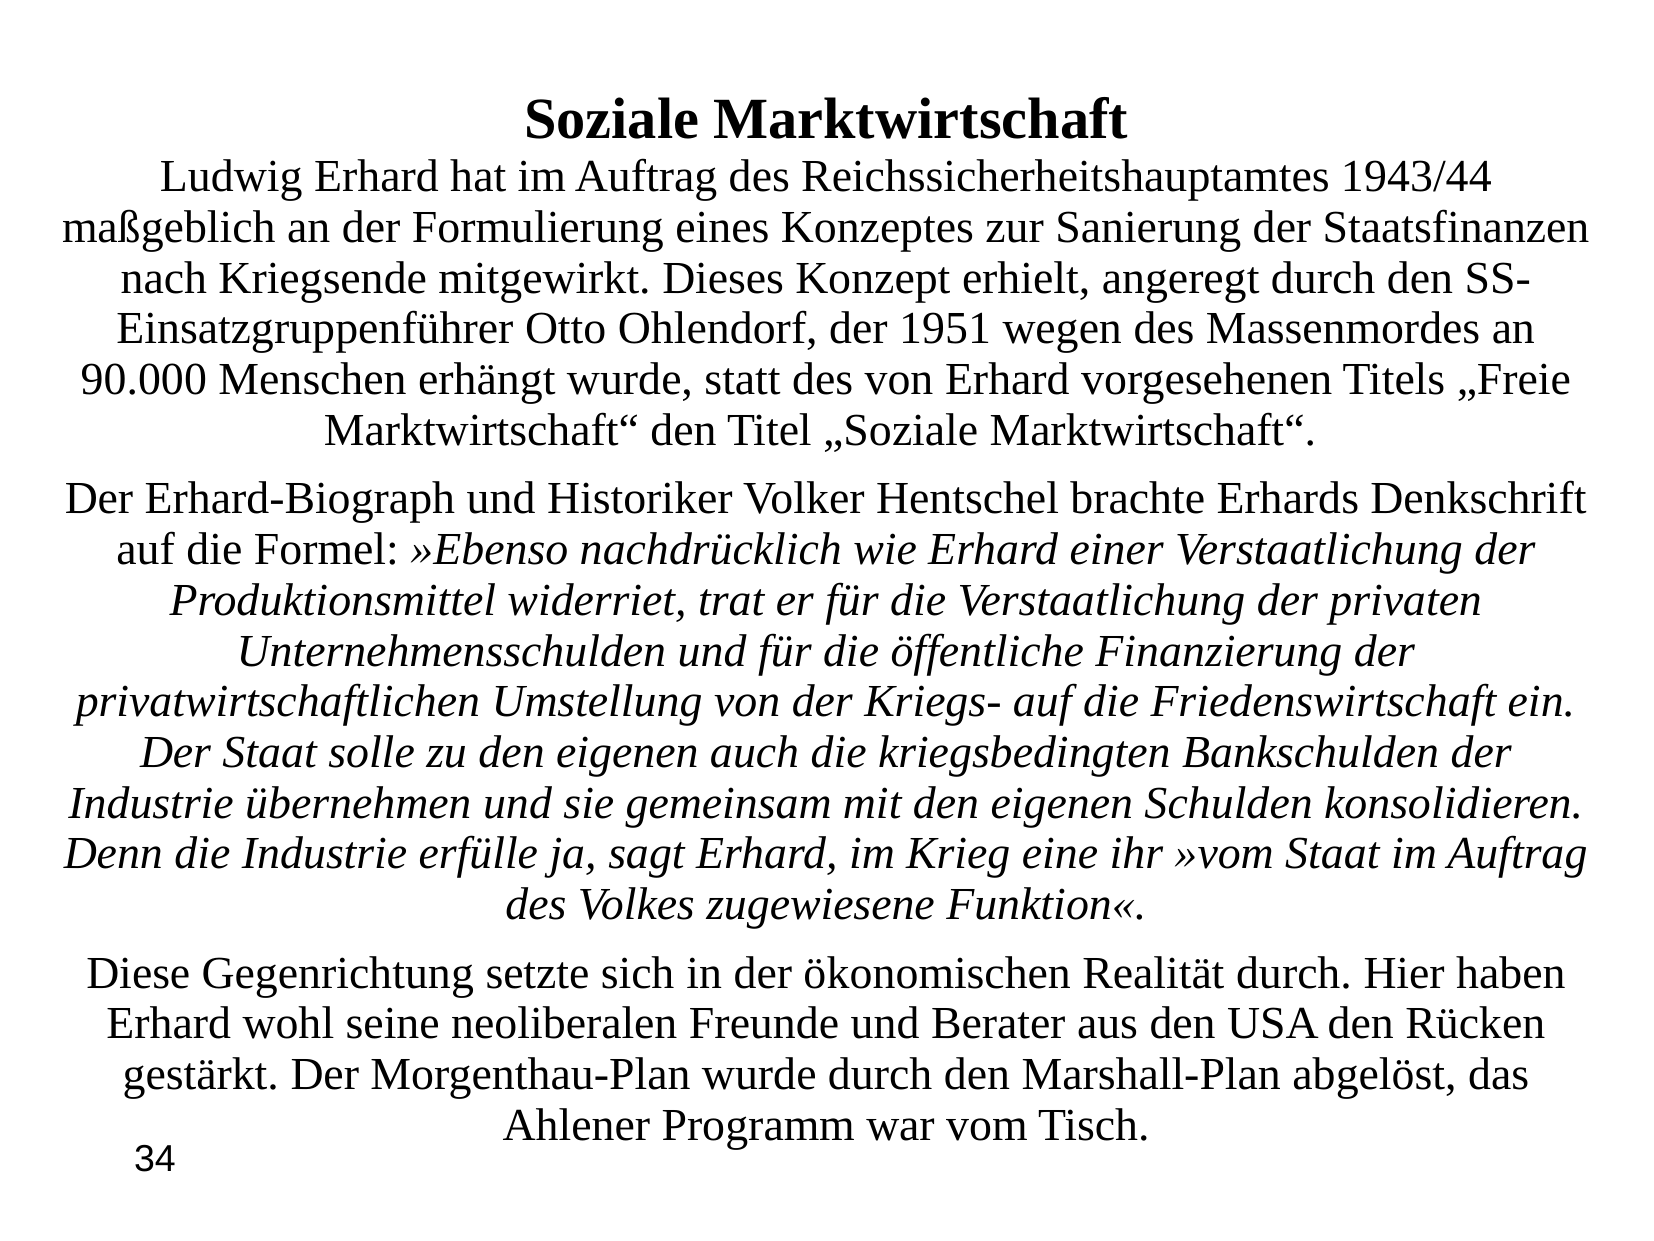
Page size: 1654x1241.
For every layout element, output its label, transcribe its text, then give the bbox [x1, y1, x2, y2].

text_box Soziale Marktwirtschaft Ludwig Erhard hat im Auftrag des Reichssicherheitshauptamtes 1943/44 maßgeblich an der Formulierung eines Konzeptes zur Sanierung der Staatsfinanzen nach Kriegsende mitgewirkt. Dieses Konzept erhielt, angeregt durch den SS-Einsatzgruppenführer Otto Ohlendorf, der 1951 wegen des Massenmordes an 90.000 Menschen erhängt wurde, statt des von Erhard vorgesehenen Titels „Freie Marktwirtschaft“ den Titel „Soziale Marktwirtschaft“. Der Erhard-Biograph und Historiker Volker Hentschel brachte Erhards Denkschrift auf die Formel: »Ebenso nachdrücklich wie Erhard einer Verstaatlichung der Produktionsmittel widerriet, trat er für die Verstaatlichung der privaten Unternehmensschulden und für die öffentliche Finanzierung der privatwirtschaftlichen Umstellung von der Kriegs- auf die Friedenswirtschaft ein. Der Staat solle zu den eigenen auch die kriegsbedingten Bankschulden der Industrie übernehmen und sie gemeinsam mit den eigenen Schulden konsolidieren. Denn die Industrie erfülle ja, sagt Erhard, im Krieg eine ihr »vom Staat im Auftrag des Volkes zugewiesene Funktion«. Diese Gegenrichtung setzte sich in der ökonomischen Realität durch. Hier haben Erhard wohl seine neoliberalen Freunde und Berater aus den USA den Rücken gestärkt. Der Morgenthau-Plan wurde durch den Marshall-Plan abgelöst, das Ahlener Programm war vom Tisch. [47, 79, 1613, 1158]
text_box <Nummer> [119, 1130, 191, 1188]
